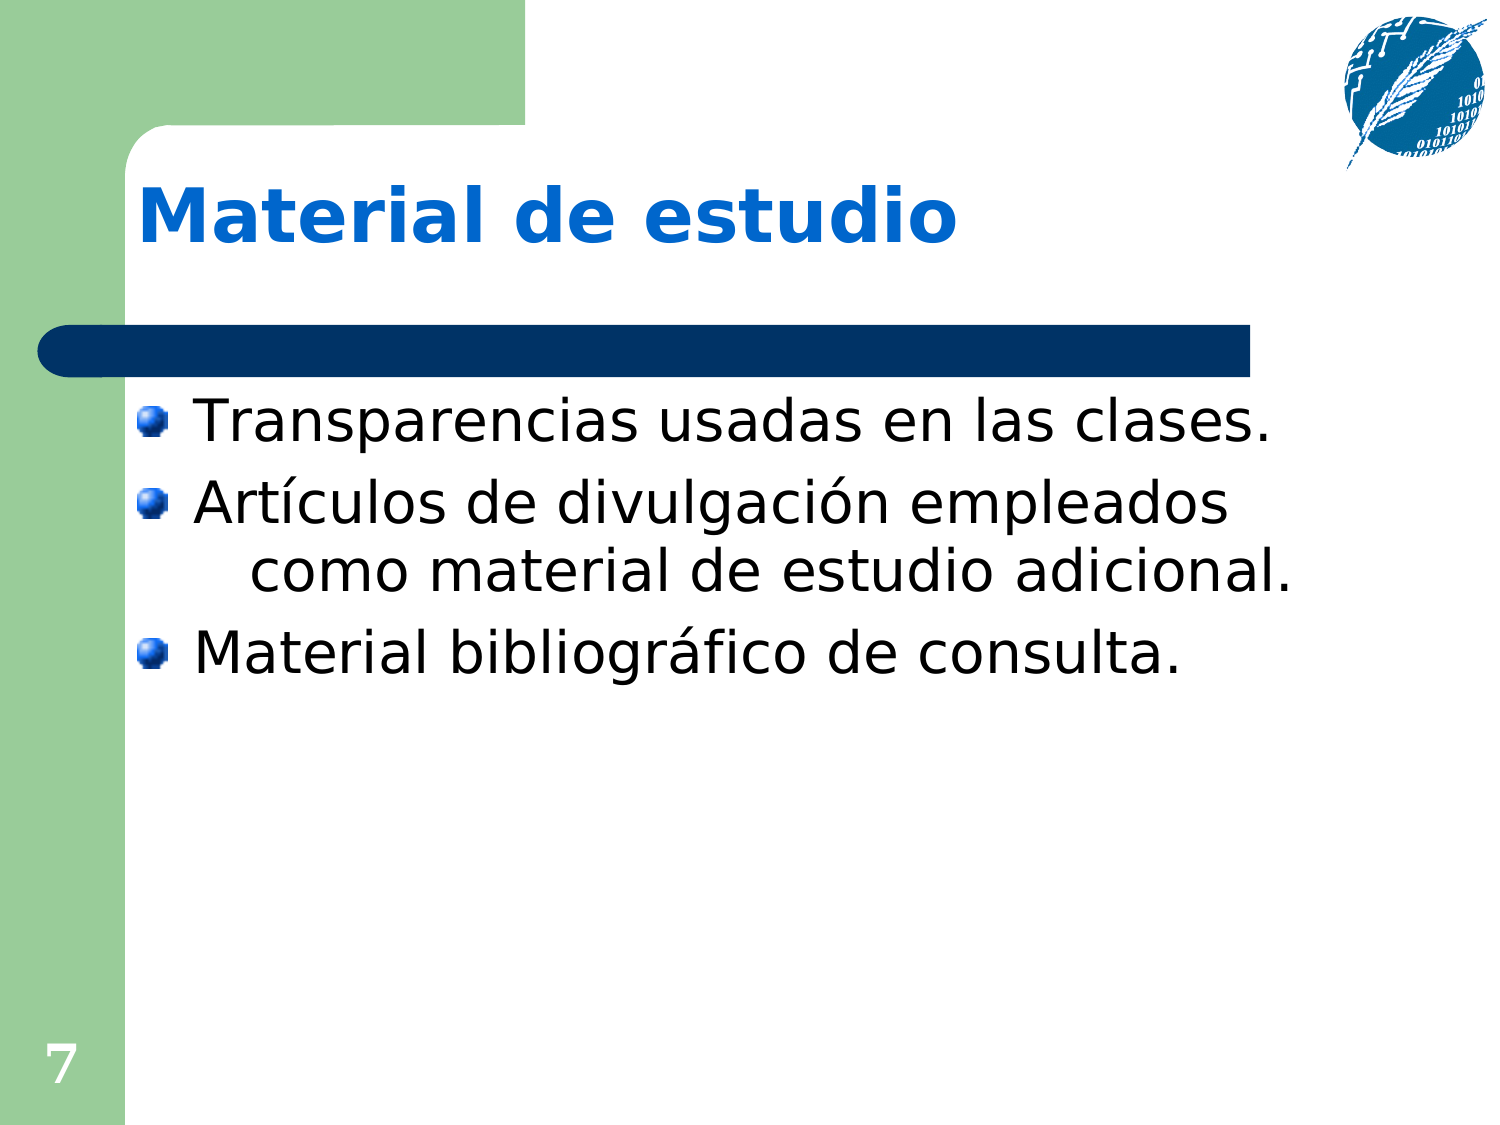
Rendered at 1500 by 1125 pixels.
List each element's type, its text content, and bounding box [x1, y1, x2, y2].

list Transparencias usadas en las clases. Artículos de divulgación empleados como material de estudio adicional. Material bibliográfico de consulta. [137, 387, 1400, 1045]
picture [1427, 138, 1431, 148]
picture [1341, 15, 1487, 172]
title Material de estudio [136, 136, 1413, 301]
picture [1433, 139, 1440, 147]
picture [1416, 140, 1425, 149]
picture [1436, 127, 1450, 136]
